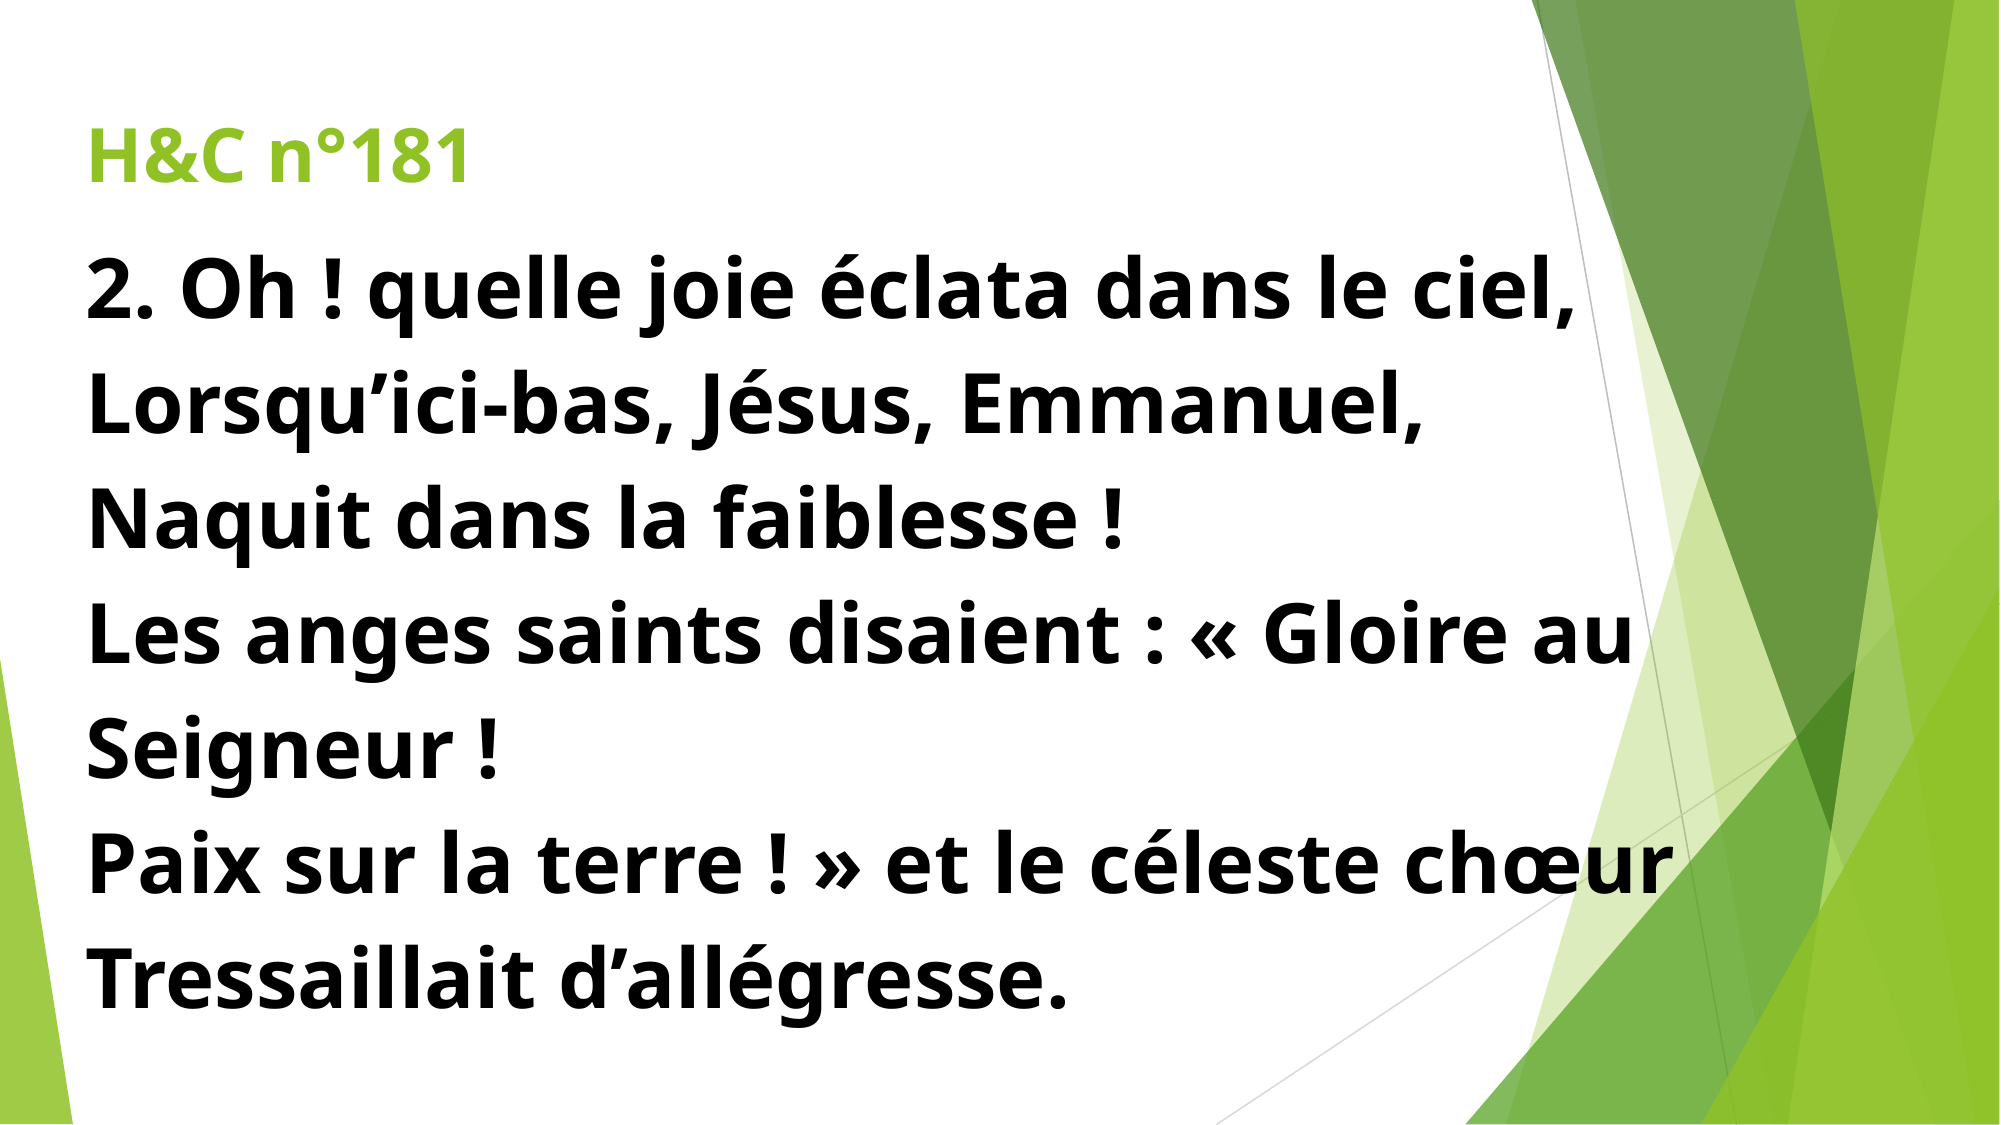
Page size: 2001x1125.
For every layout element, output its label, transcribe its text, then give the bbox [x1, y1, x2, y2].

text_box H&C n°181 [70, 99, 1522, 213]
text_box 2. Oh ! quelle joie éclata dans le ciel, Lorsqu’ici-bas, Jésus, Emmanuel, Naquit dans la faiblesse ! Les anges saints disaient : « Gloire au Seigneur ! Paix sur la terre ! » et le céleste chœur Tressaillait d’allégresse. [70, 213, 2001, 1037]
